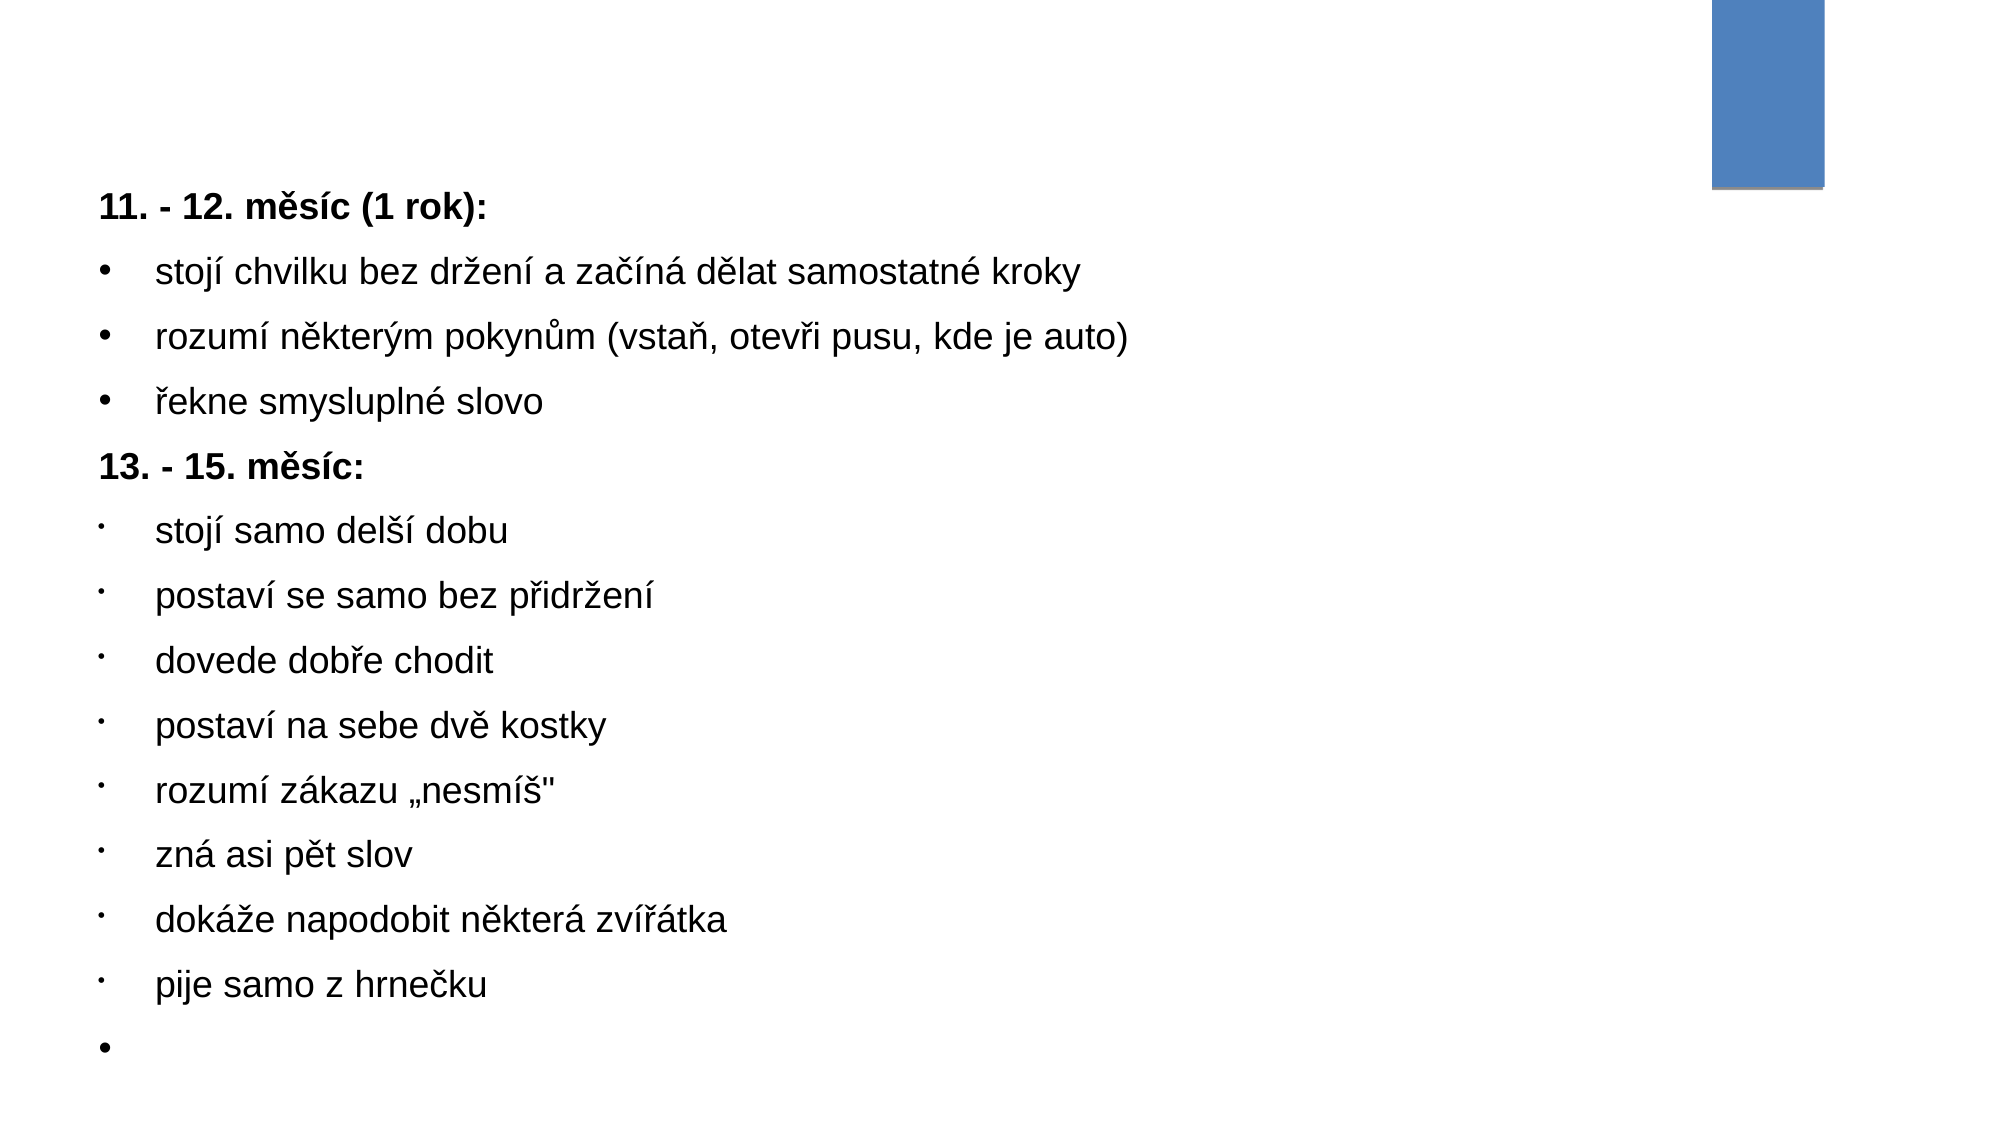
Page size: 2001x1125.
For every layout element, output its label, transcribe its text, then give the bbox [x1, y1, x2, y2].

text_box 11. - 12. měsíc (1 rok): stojí chvilku bez držení a začíná dělat samostatné kroky rozumí některým pokynům (vstaň, otevři pusu, kde je auto) řekne smysluplné slovo 13. - 15. měsíc: stojí samo delší dobu postaví se samo bez přidržení dovede dobře chodit postaví na sebe dvě kostky rozumí zákazu „nesmíš" zná asi pět slov dokáže napodobit některá zvířátka pije samo z hrnečku [83, 171, 1917, 1085]
